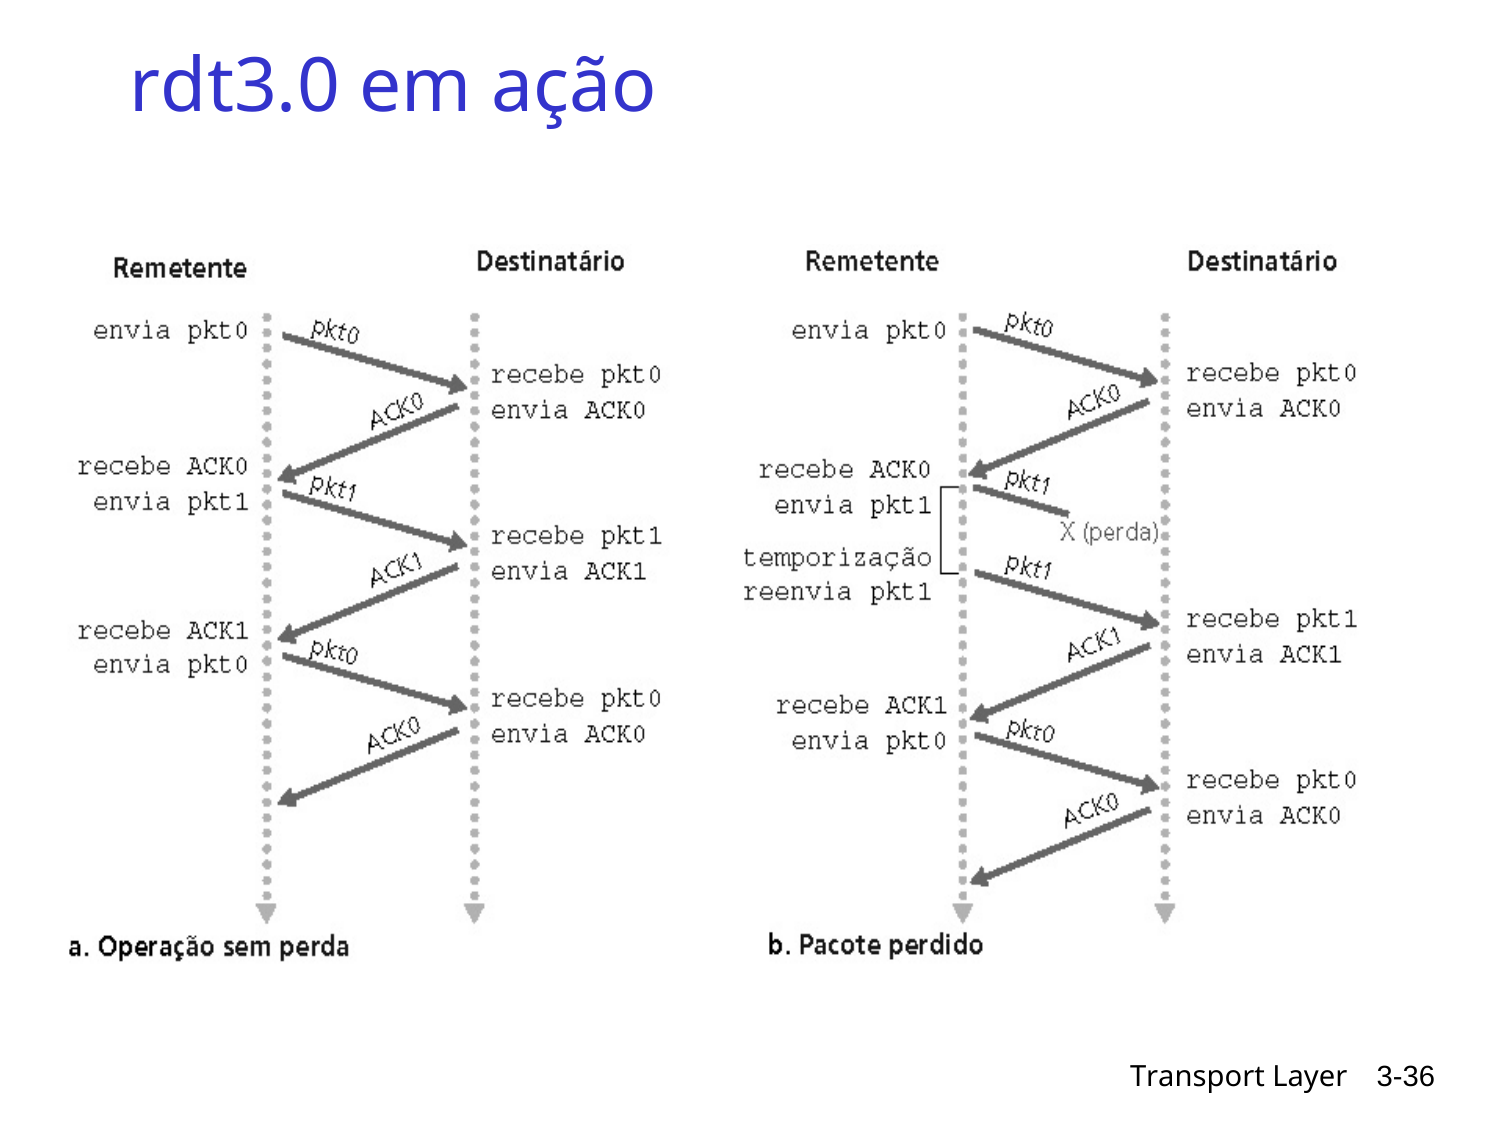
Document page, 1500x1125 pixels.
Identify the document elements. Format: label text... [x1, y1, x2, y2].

picture [43, 244, 1500, 981]
text_box rdt3.0 em ação [115, 28, 1500, 154]
text_box 3-<número> [1339, 1050, 1451, 1125]
text_box Transport Layer [887, 1050, 1339, 1125]
